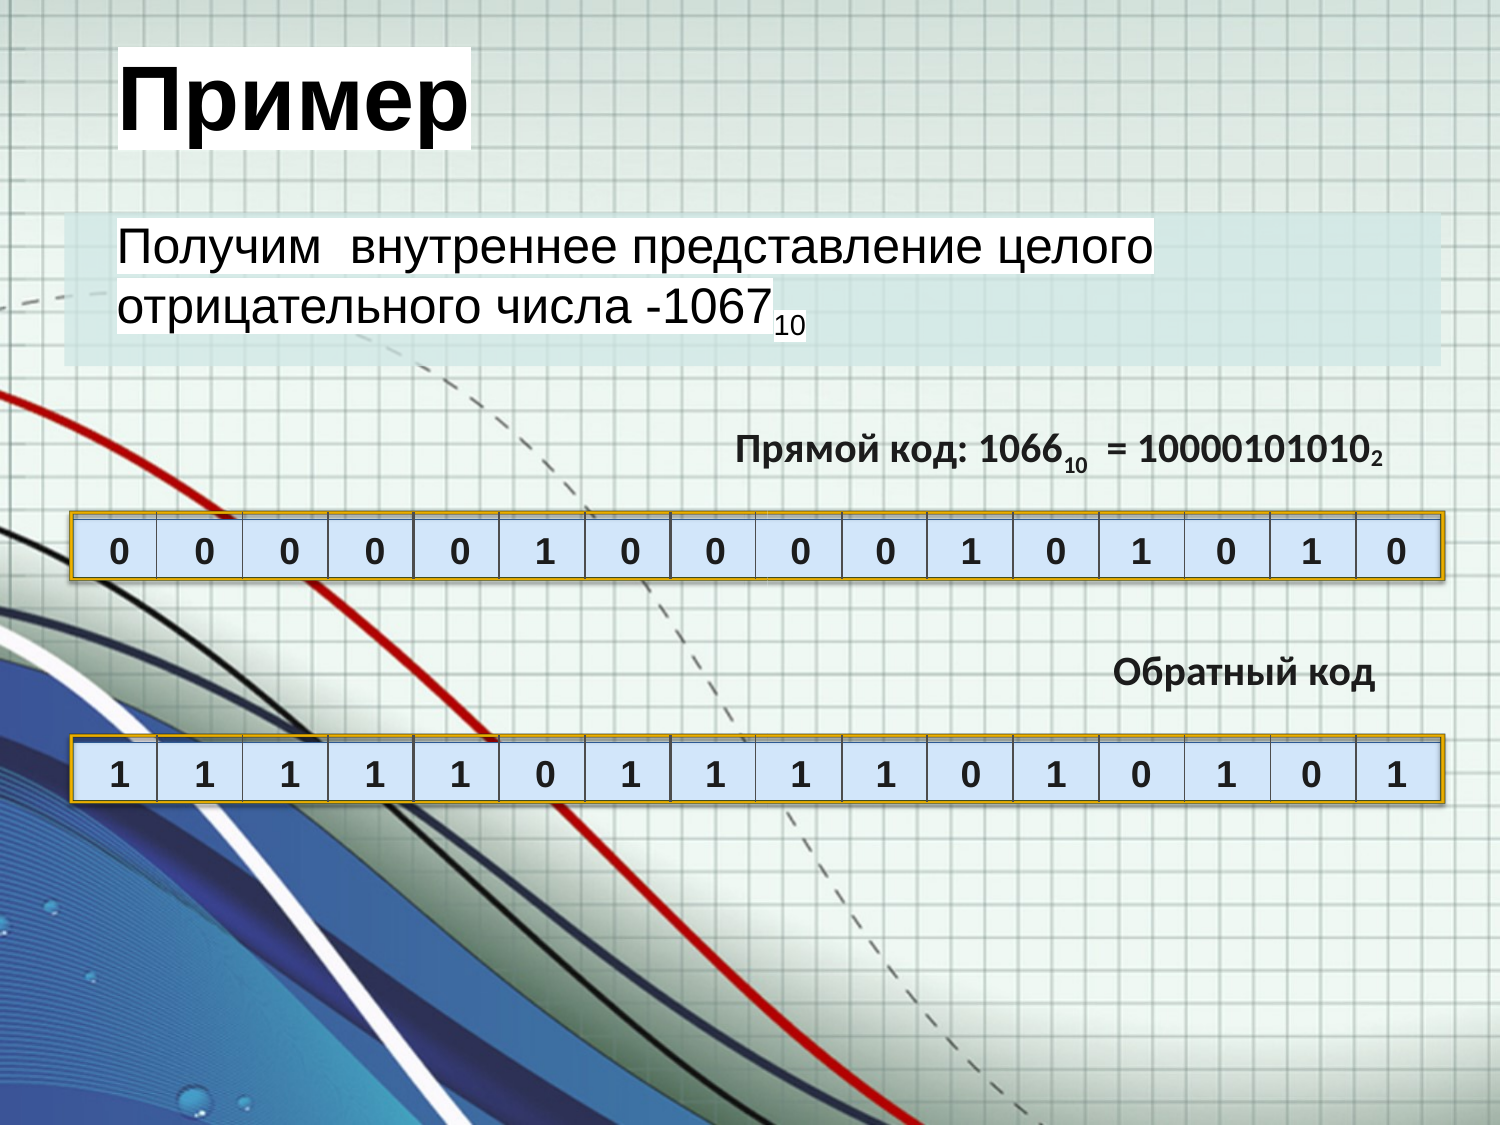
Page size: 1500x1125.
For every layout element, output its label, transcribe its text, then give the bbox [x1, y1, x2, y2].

text_box 0 0 0 0 0 1 0 0 0 0 1 0 1 0 1 0 [94, 519, 1426, 581]
picture [0, 0, 1500, 1125]
text_box 1 1 1 1 1 0 1 1 1 1 0 1 0 1 0 1 [94, 742, 1427, 804]
text_box Обратный код [1098, 636, 1399, 702]
text_box Прямой код: 106610 = 100001010102 [720, 413, 1398, 486]
title Пример [103, 30, 1397, 172]
list Получим внутреннее представление целого отрицательного числа -106710 [64, 212, 1441, 367]
